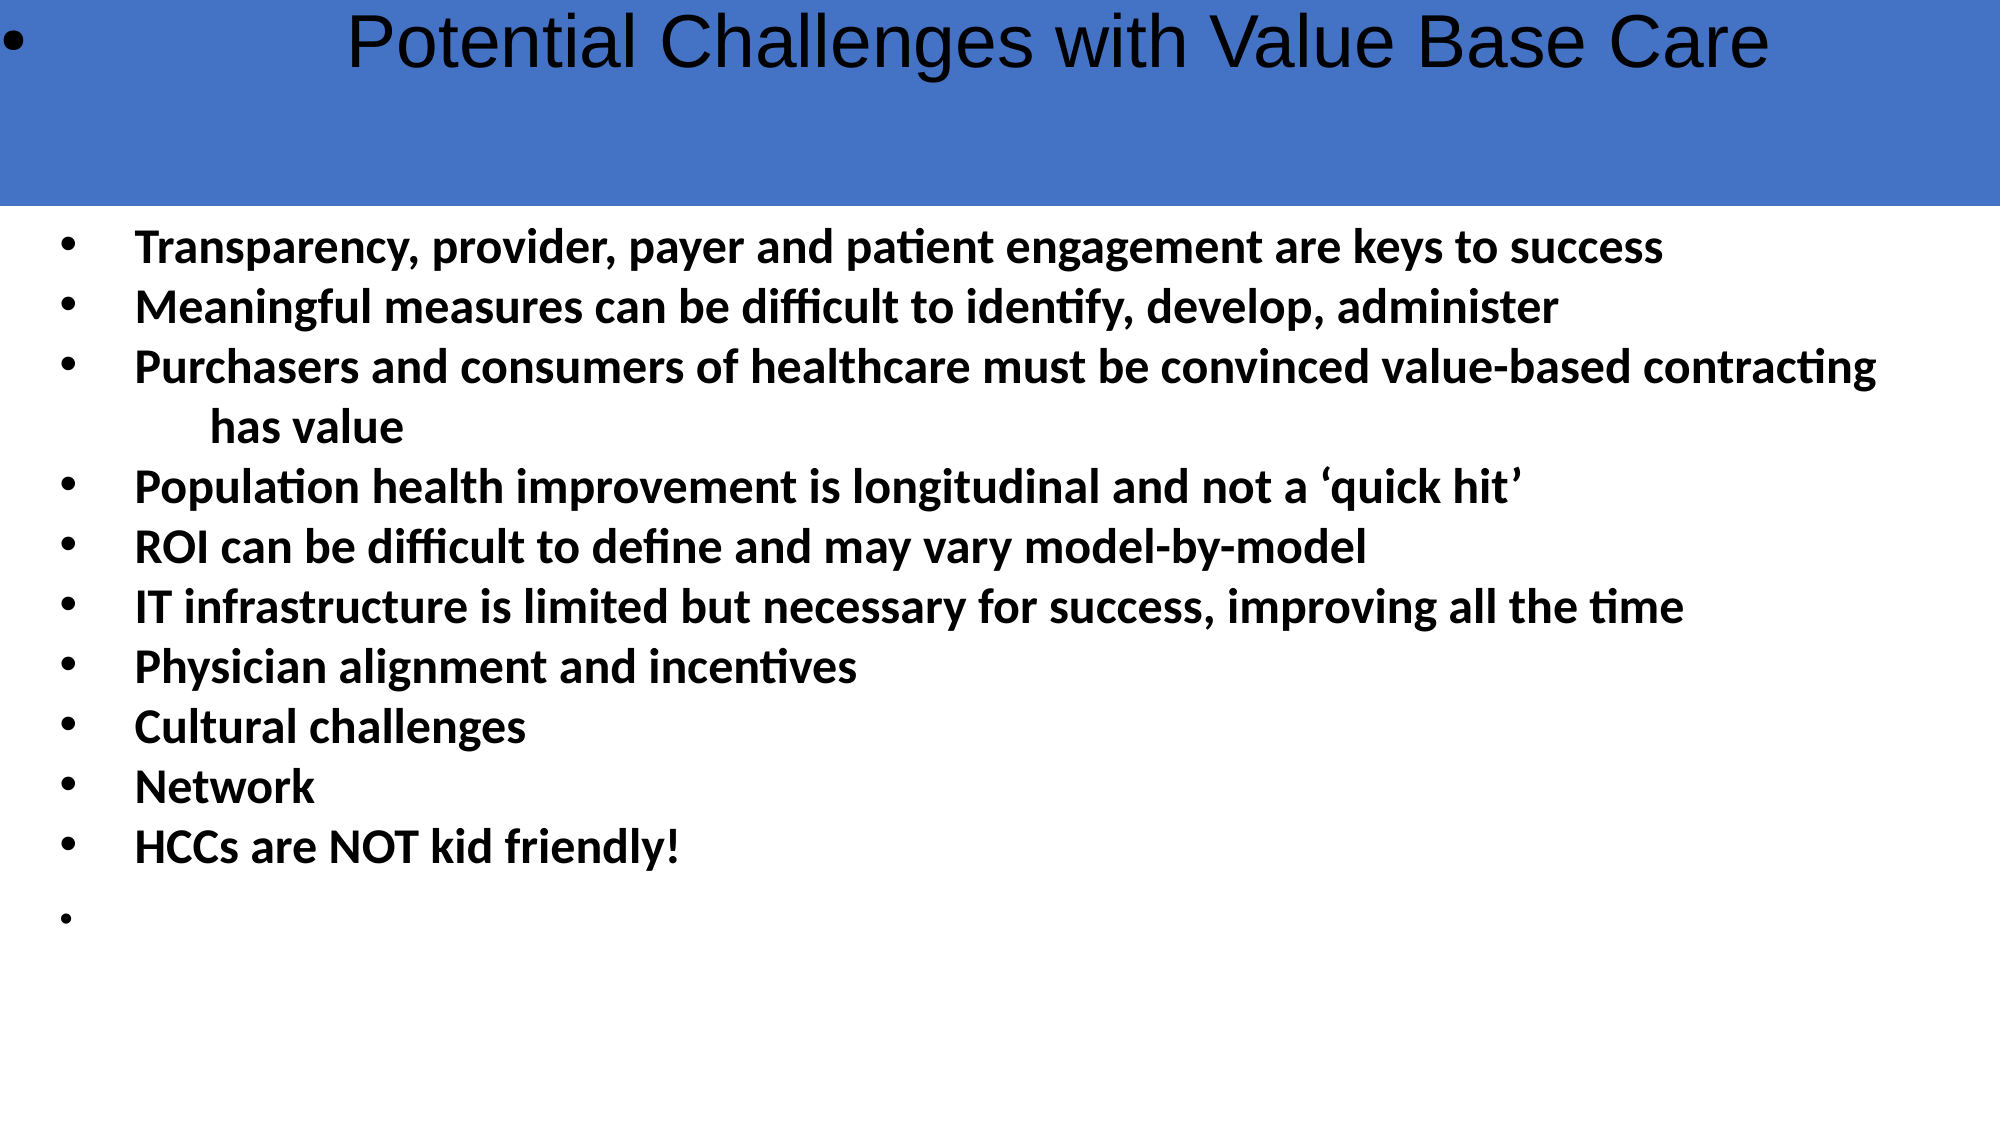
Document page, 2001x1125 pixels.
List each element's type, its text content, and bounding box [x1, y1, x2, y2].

text_box Transparency, provider, payer and patient engagement are keys to success Meaningful measures can be difficult to identify, develop, administer Purchasers and consumers of healthcare must be convinced value-based contracting has value Population health improvement is longitudinal and not a ‘quick hit’ ROI can be difficult to define and may vary model-by-model IT infrastructure is limited but necessary for success, improving all the time Physician alignment and incentives Cultural challenges Network HCCs are NOT kid friendly! [44, 206, 1919, 949]
table_header Potential Challenges with Value Base Care [0, 0, 2000, 206]
